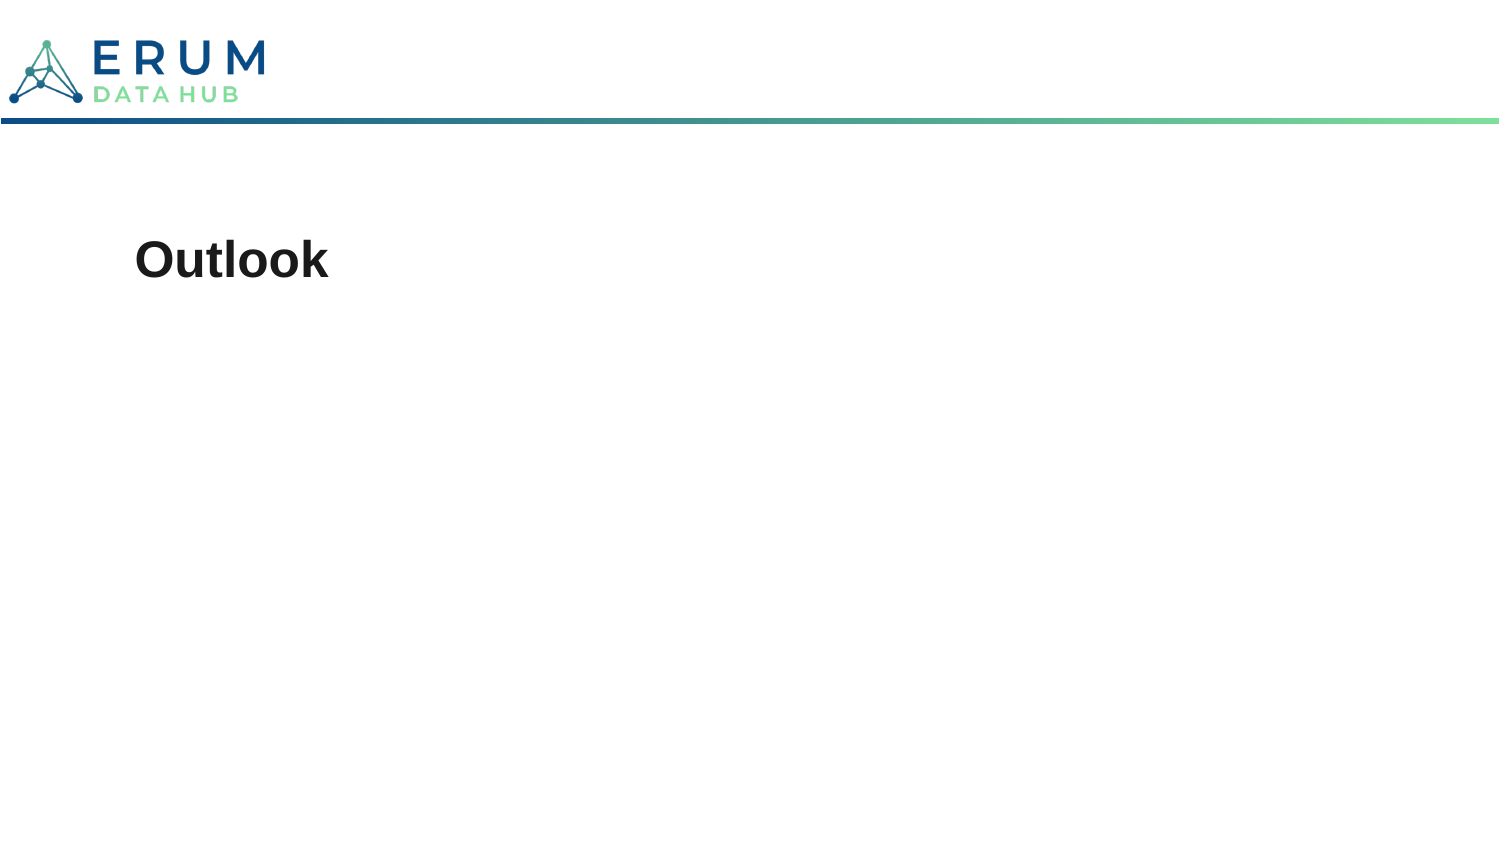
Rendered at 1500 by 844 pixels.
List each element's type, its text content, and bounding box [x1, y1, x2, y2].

picture [0, 0, 267, 117]
title Outlook [119, 216, 1381, 305]
